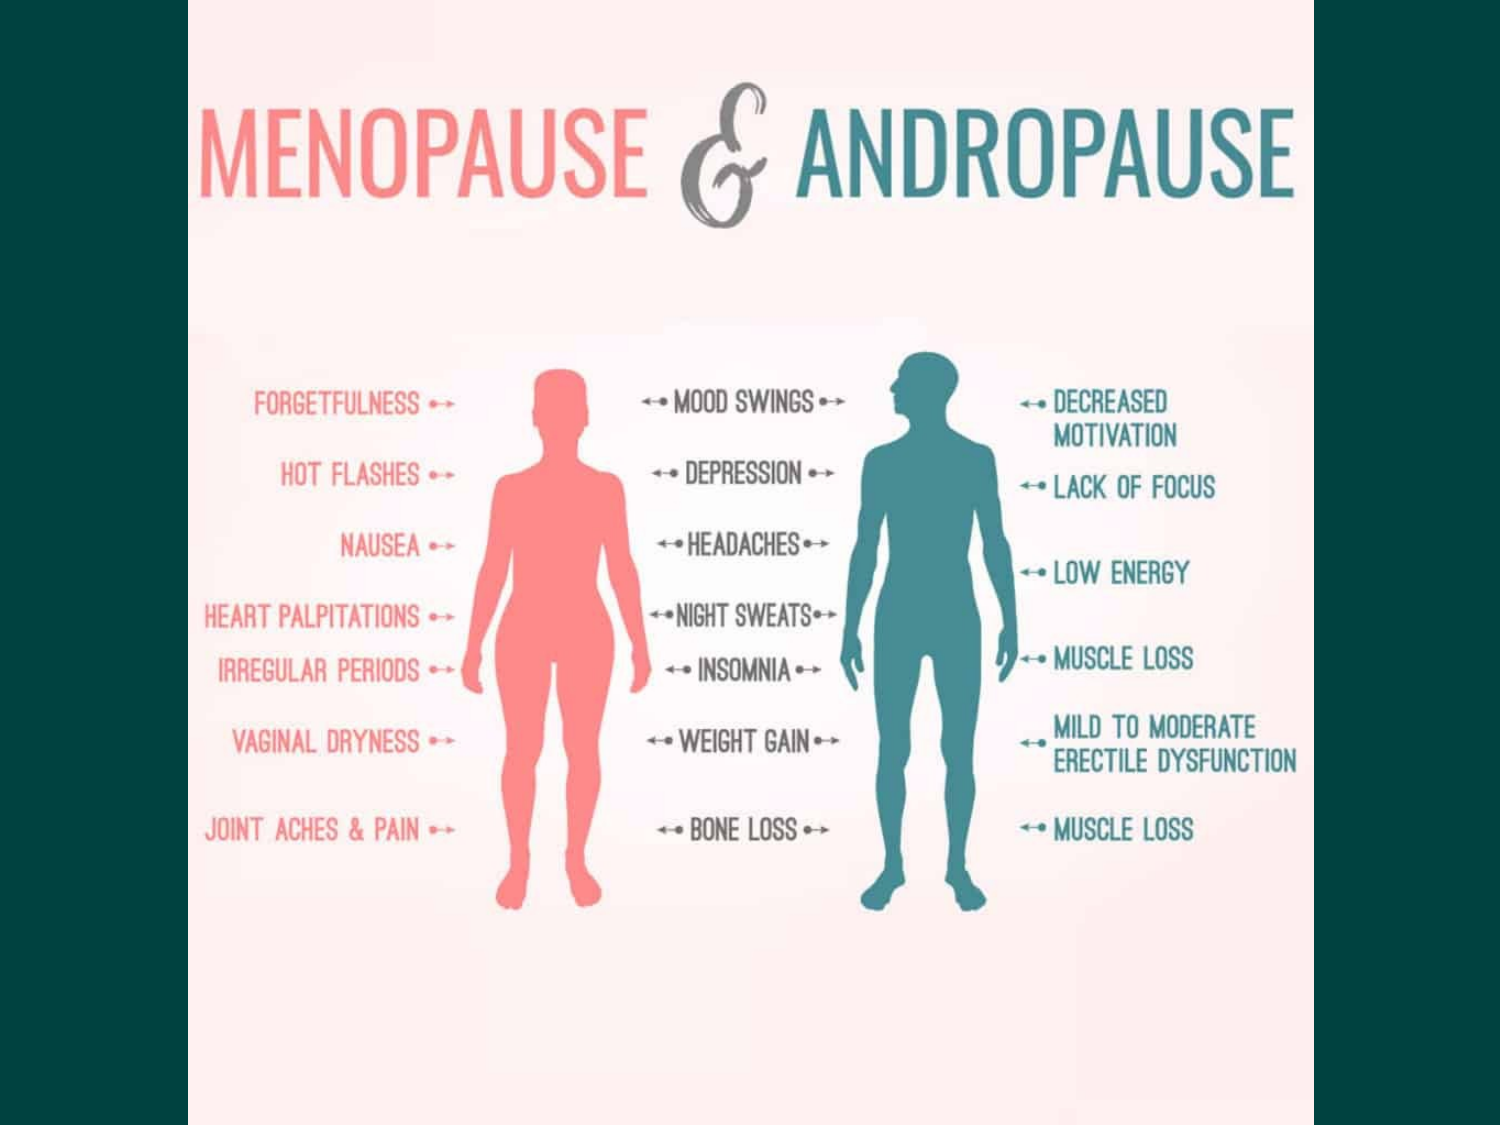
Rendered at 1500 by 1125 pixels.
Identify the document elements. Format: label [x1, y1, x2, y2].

picture [188, 0, 1314, 1125]
